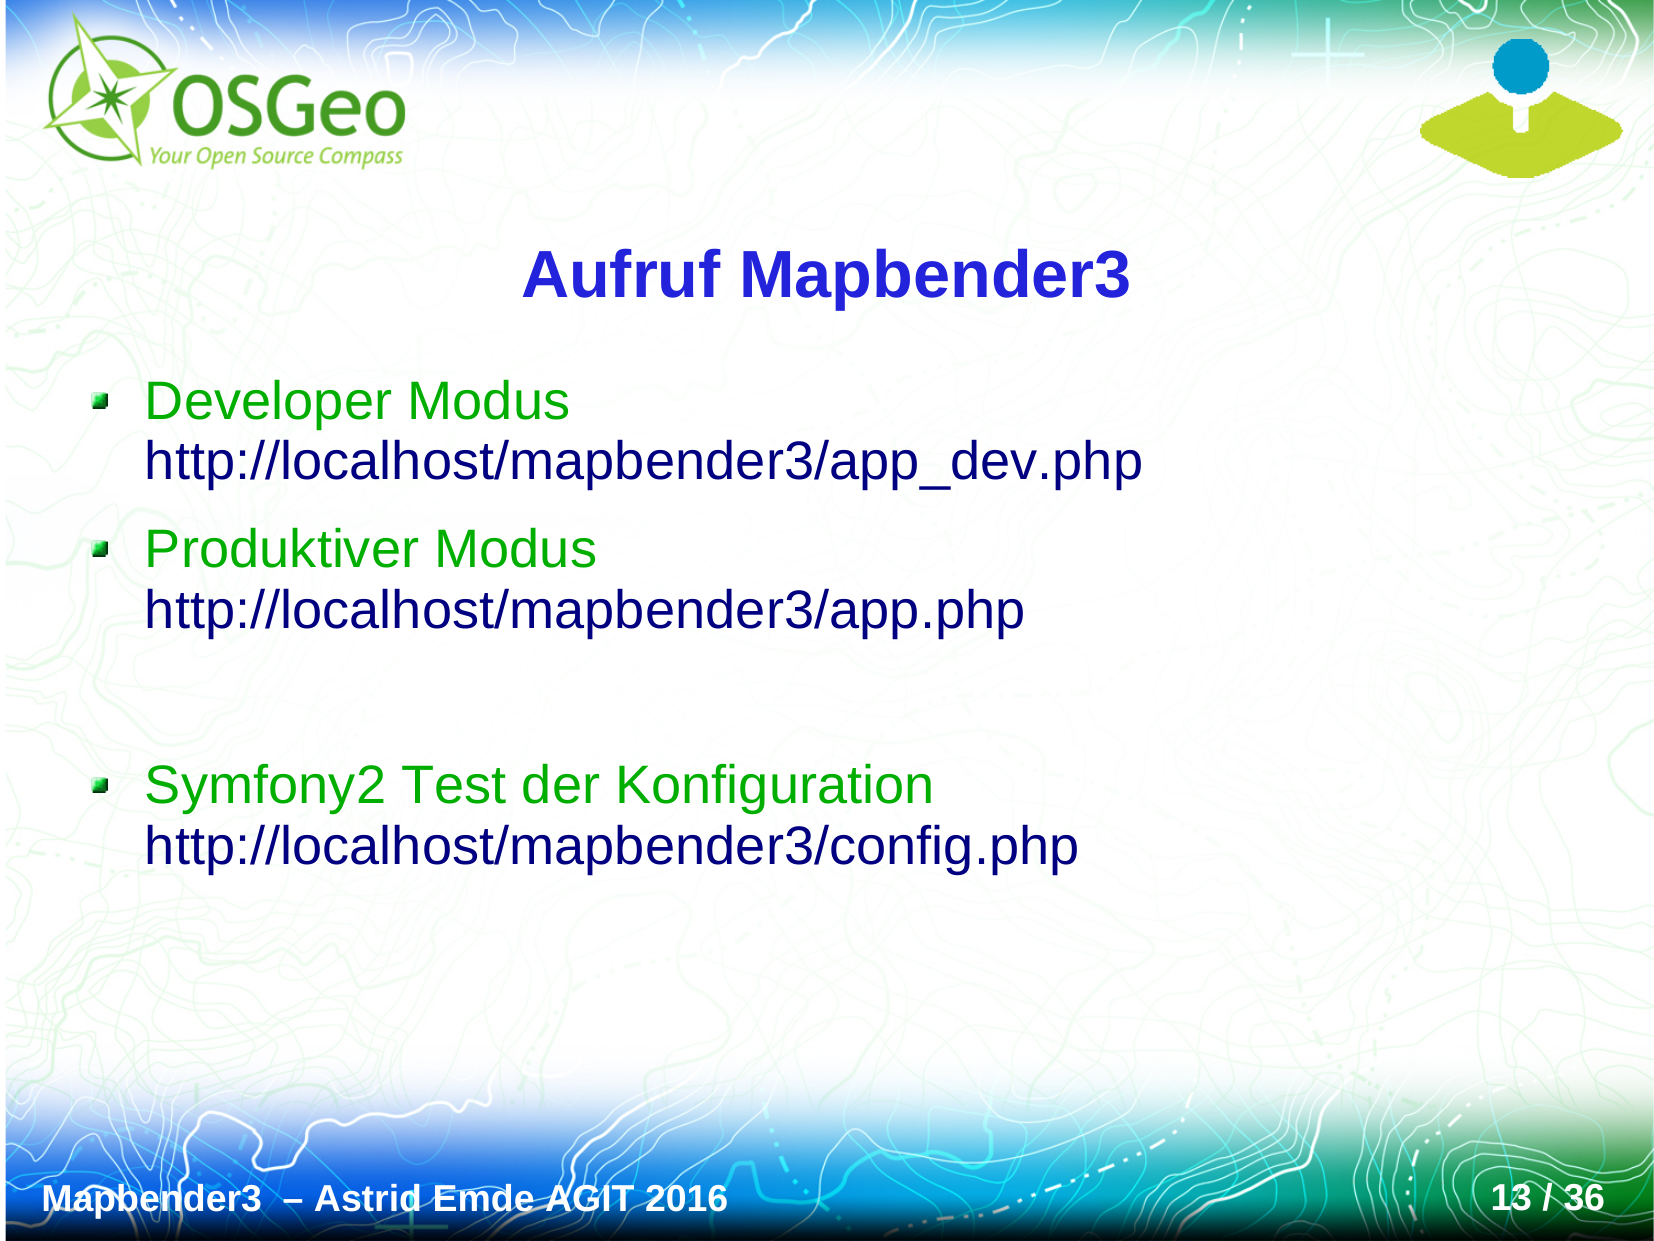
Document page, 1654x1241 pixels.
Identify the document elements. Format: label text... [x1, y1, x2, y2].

list Developer Modus http://localhost/mapbender3/app_dev.php Produktiver Modus http://localhost/mapbender3/app.php Symfony2 Test der Konfiguration http://localhost/mapbender3/config.php [74, 370, 1563, 1174]
title Aufruf Mapbender3 [82, 200, 1571, 349]
picture [5, 0, 1654, 1241]
